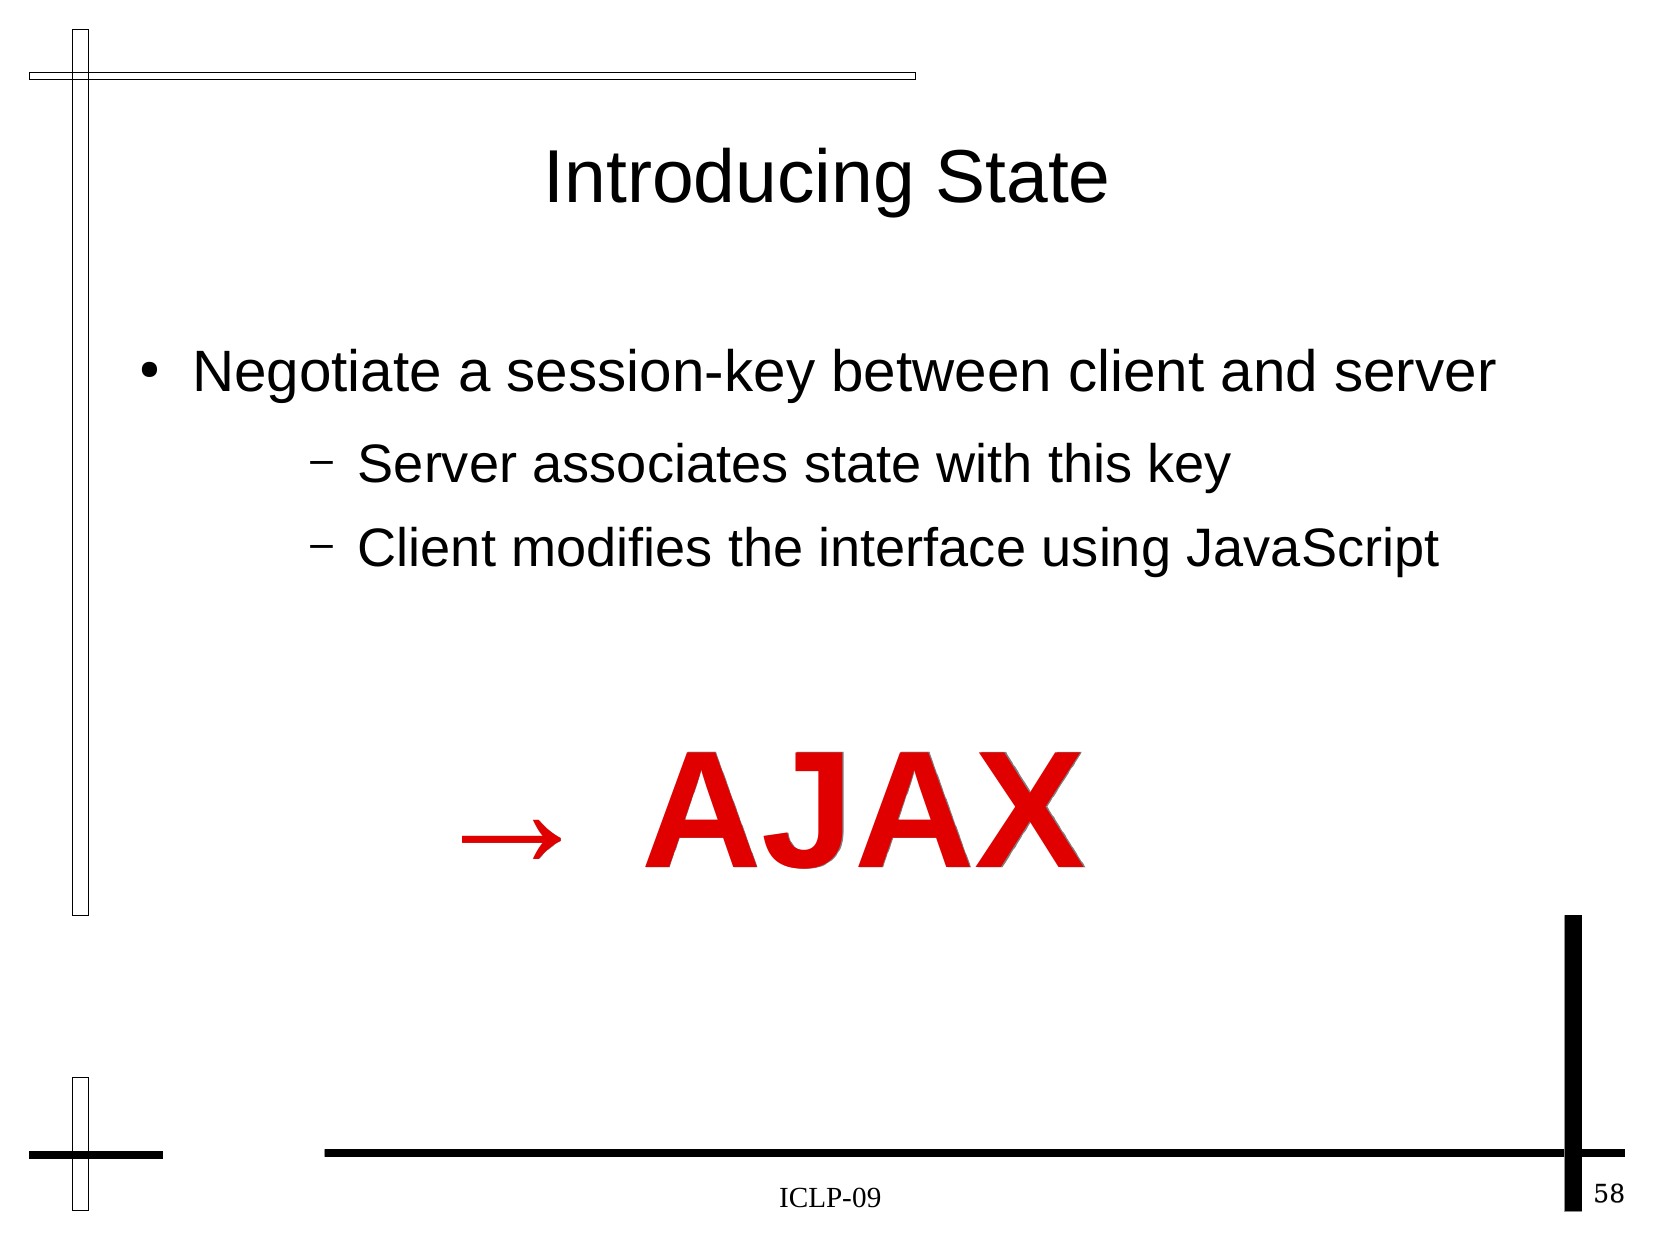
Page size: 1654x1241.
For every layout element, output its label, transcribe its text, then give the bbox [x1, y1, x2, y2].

text_box → AJAX [413, 708, 1102, 910]
list Negotiate a session-key between client and server Server associates state with this key Client modifies the interface using JavaScript [121, 338, 1534, 621]
title Introducing State [121, 88, 1534, 266]
